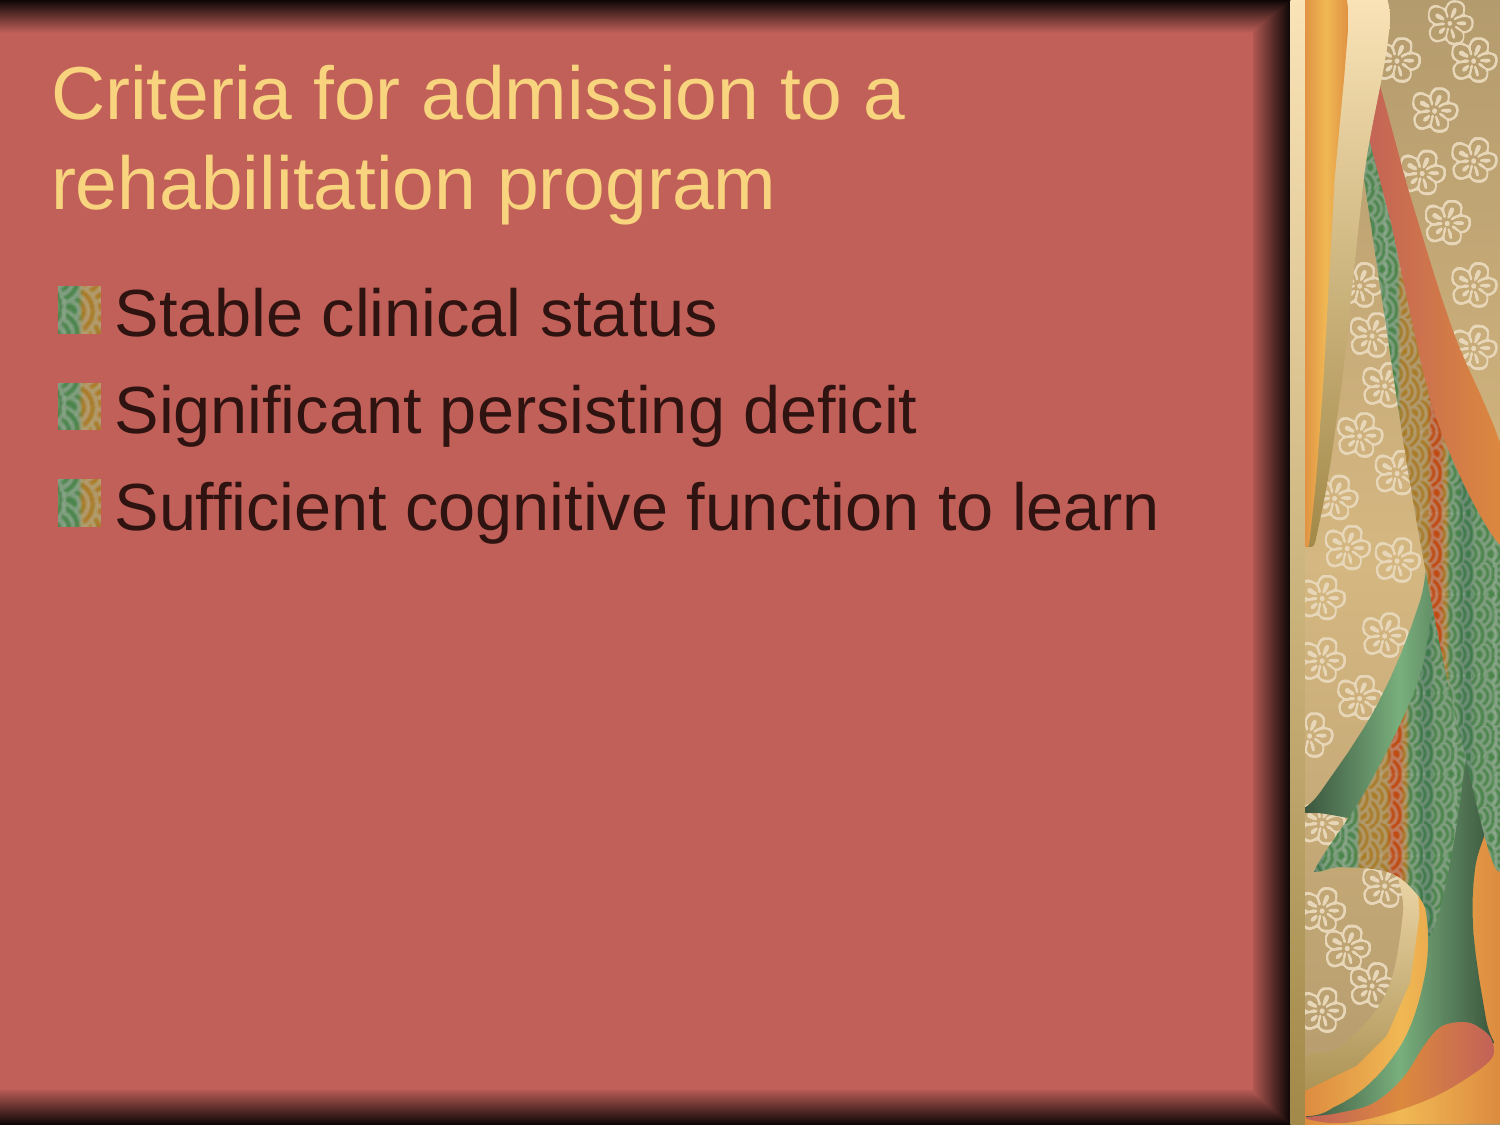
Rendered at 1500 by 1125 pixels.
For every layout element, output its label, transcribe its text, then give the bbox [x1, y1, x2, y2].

list Stable clinical status Significant persisting deficit Sufficient cognitive function to learn [43, 262, 1255, 1001]
title Criteria for admission to a rehabilitation program [35, 37, 1263, 225]
